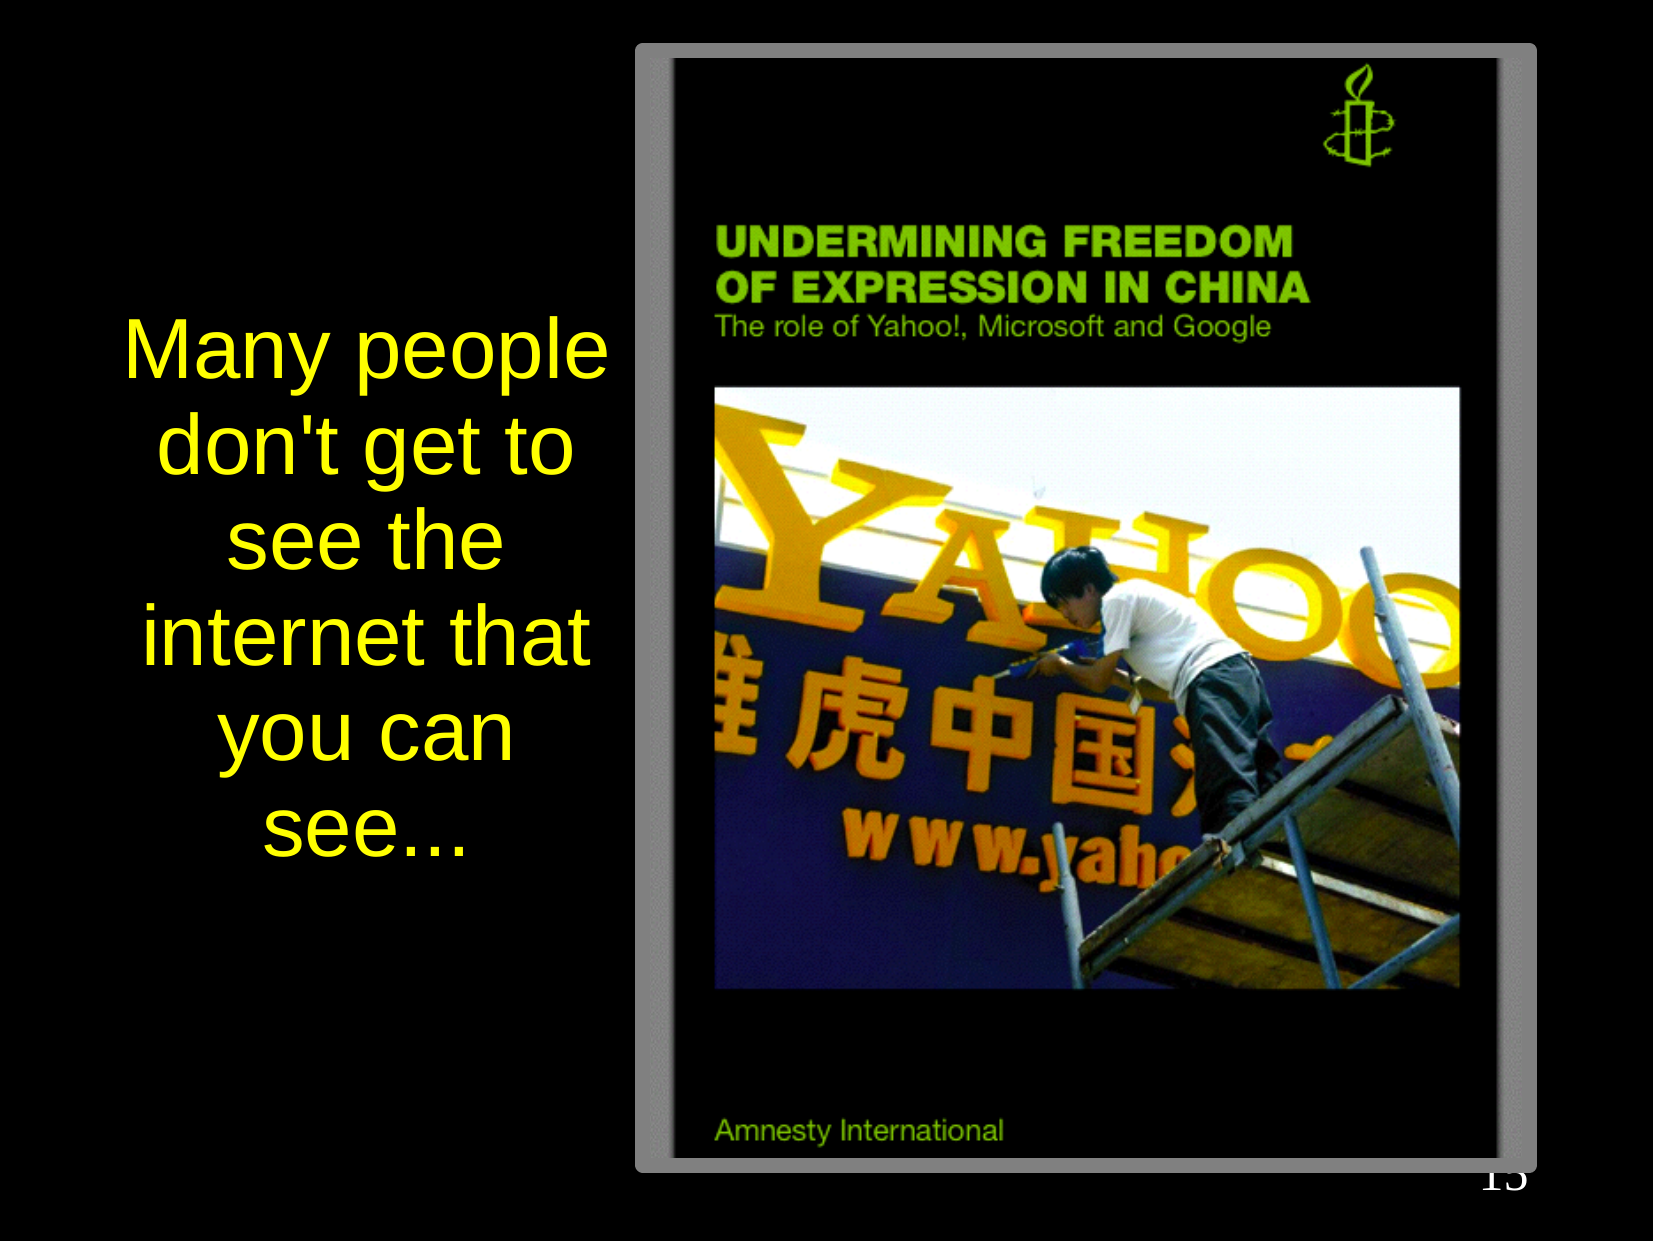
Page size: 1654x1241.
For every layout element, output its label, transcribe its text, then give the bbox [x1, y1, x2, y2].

title Many people don't get to see the internet that you can see... [121, 292, 612, 884]
picture [650, 58, 1522, 1158]
